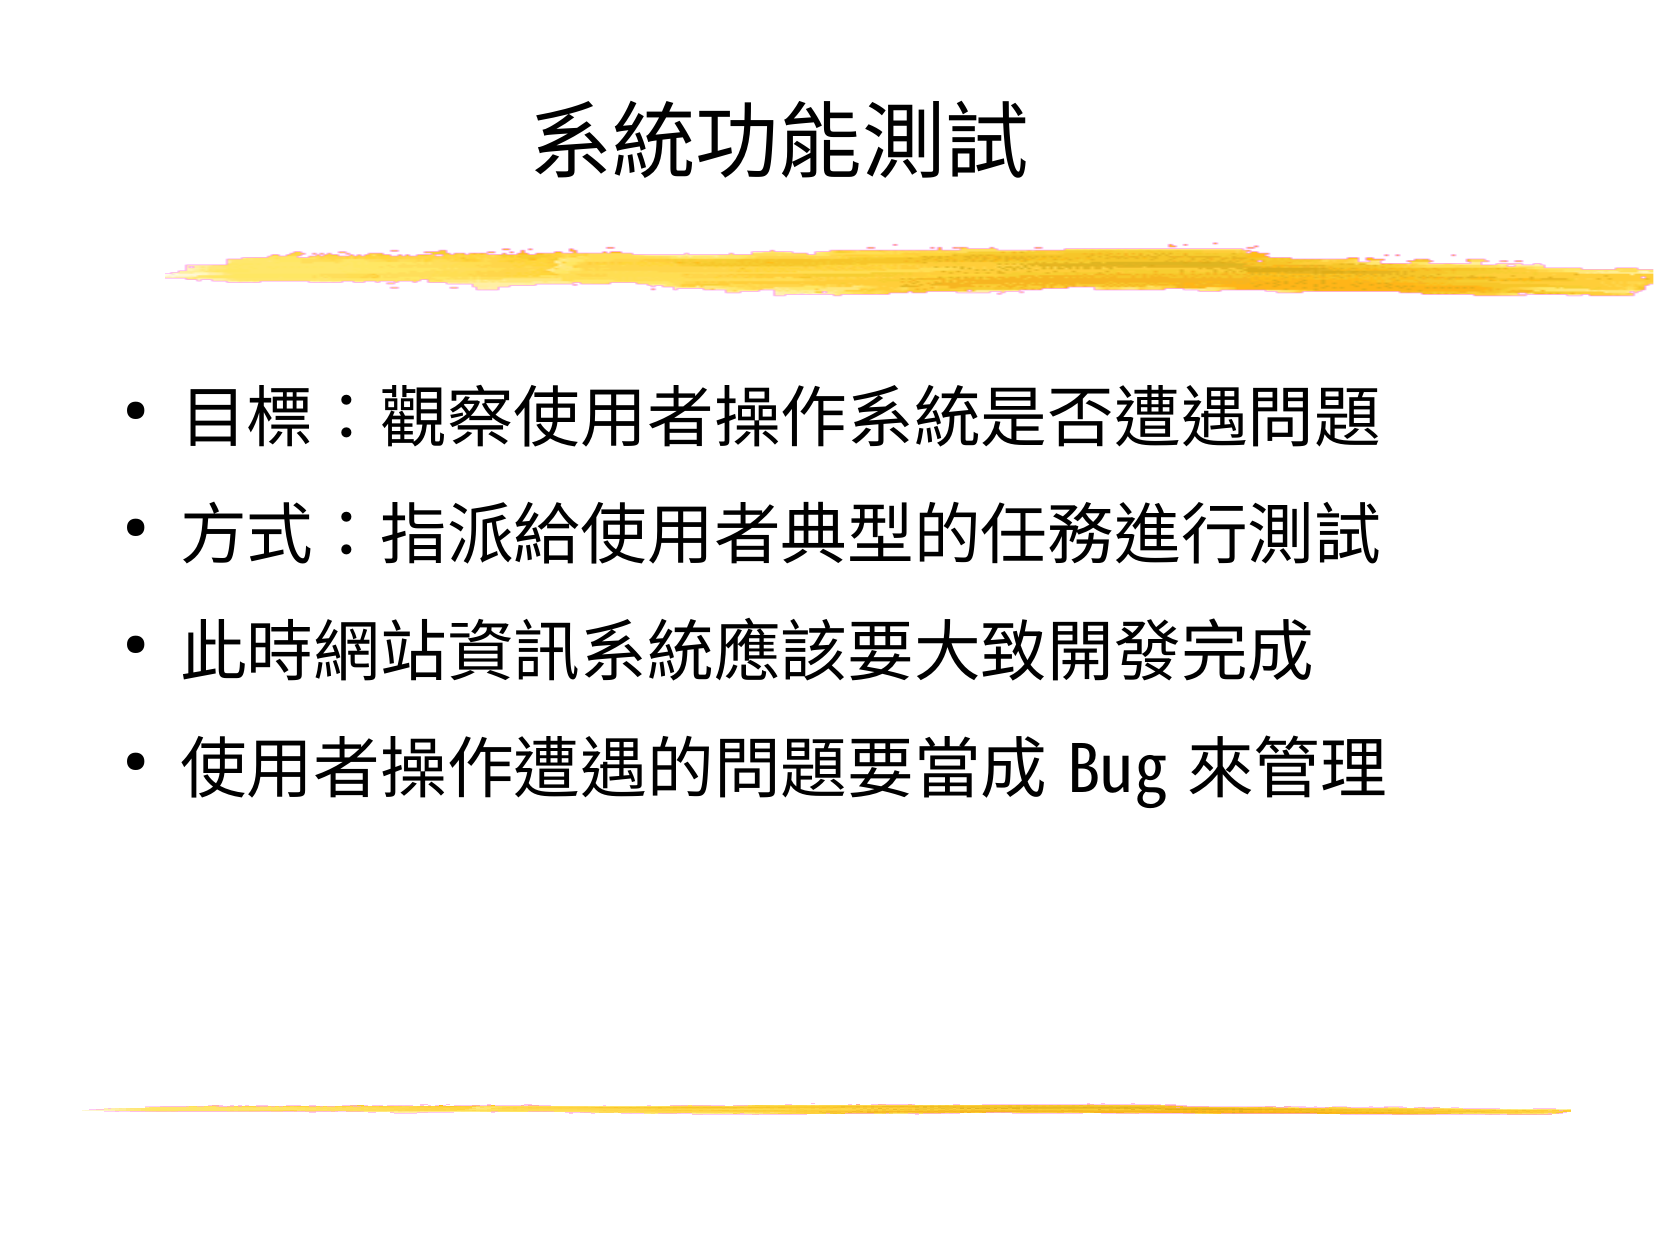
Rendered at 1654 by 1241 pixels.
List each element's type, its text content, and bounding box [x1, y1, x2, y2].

list 目標：觀察使用者操作系統是否遭遇問題 方式：指派給使用者典型的任務進行測試 此時網站資訊系統應該要大致開發完成 使用者操作遭遇的問題要當成Bug來管理 [124, 358, 1530, 1103]
title 系統功能測試 [76, 28, 1482, 235]
picture [82, 1102, 1571, 1117]
picture [165, 237, 1654, 308]
